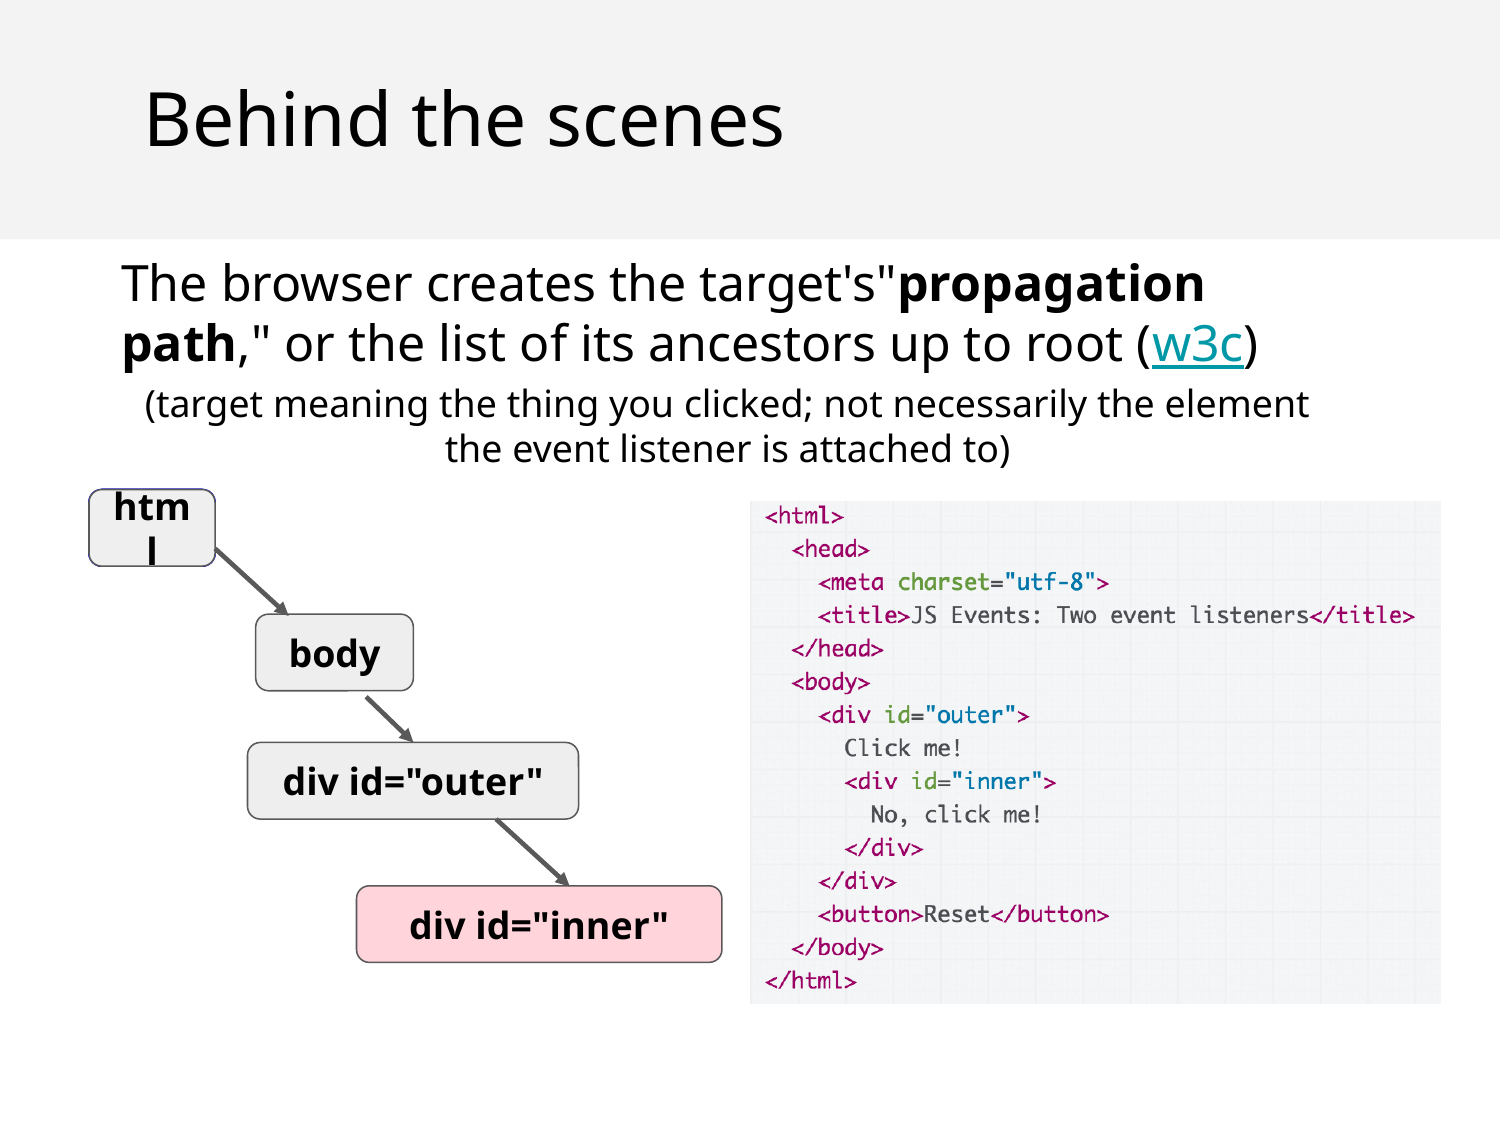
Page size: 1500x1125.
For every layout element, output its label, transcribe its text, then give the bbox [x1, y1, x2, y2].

picture [750, 501, 1441, 1004]
text_box div id="inner" [356, 885, 722, 963]
text_box The browser creates the target's"propagation path," or the list of its ancestors up to root (w3c) (target meaning the thing you clicked; not necessarily the element the event listener is attached to) [106, 236, 1350, 369]
text_box body [255, 614, 414, 691]
title Behind the scenes [128, 56, 1372, 183]
text_box div id="outer" [247, 742, 579, 820]
text_box html [88, 489, 216, 567]
